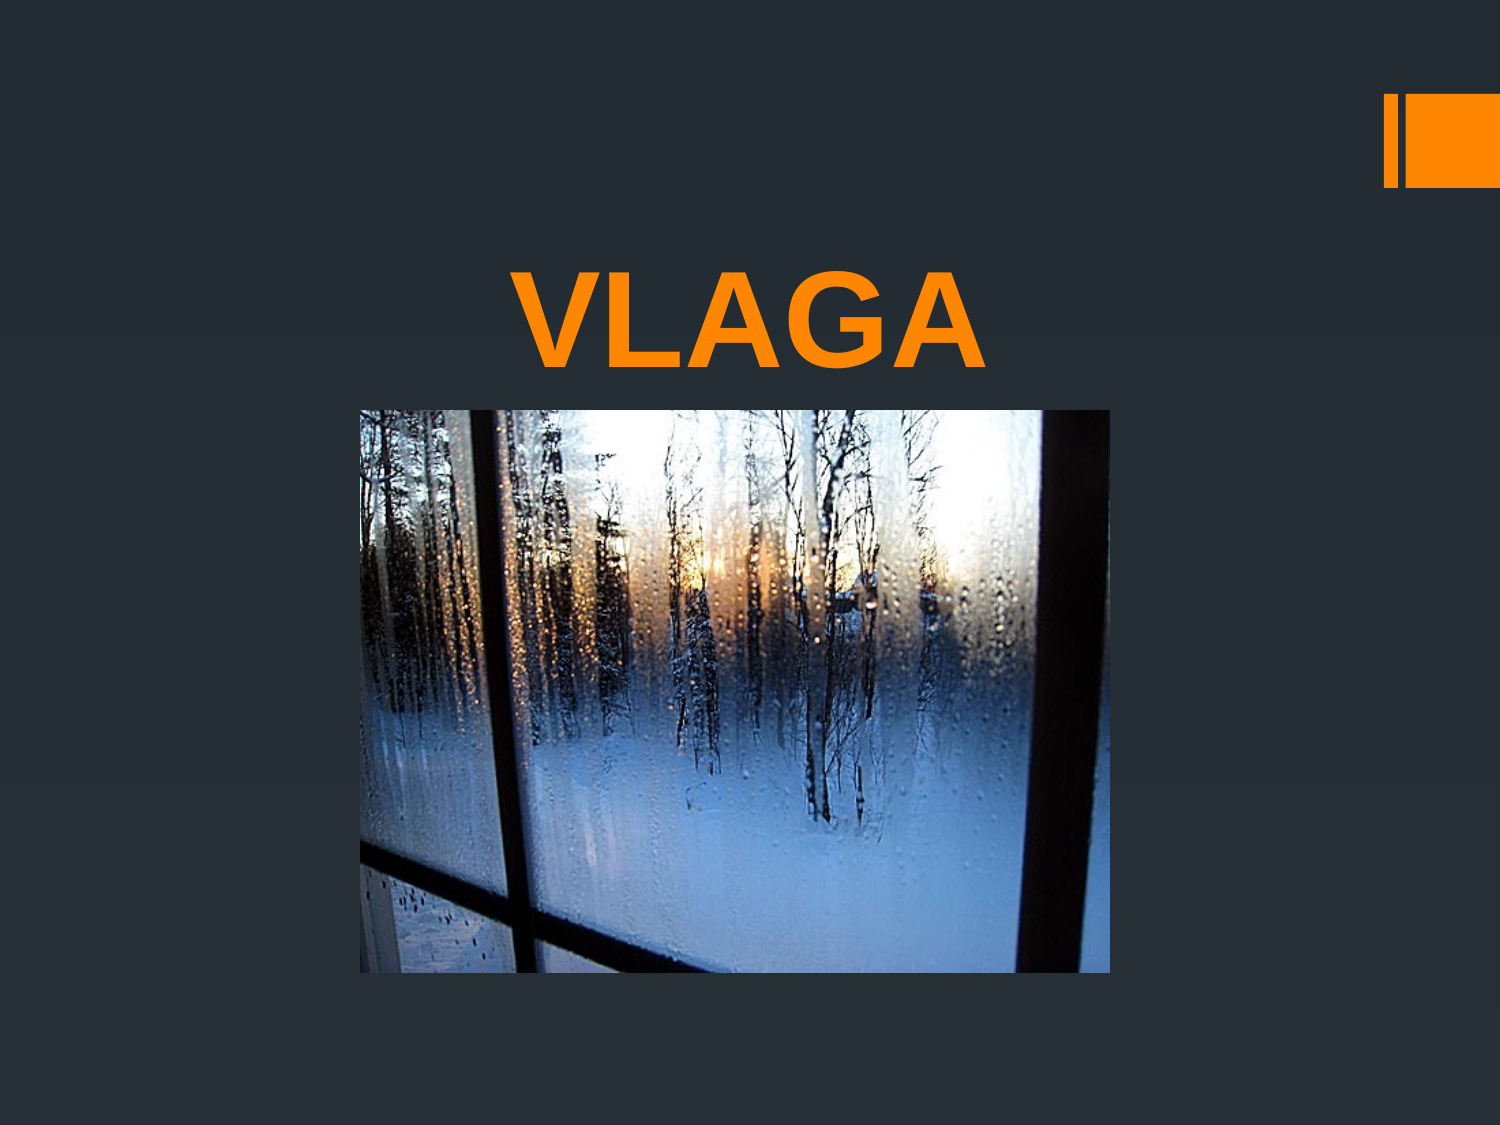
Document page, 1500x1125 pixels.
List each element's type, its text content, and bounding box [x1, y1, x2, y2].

picture [360, 410, 1110, 973]
title VLAGA [112, 160, 1388, 402]
